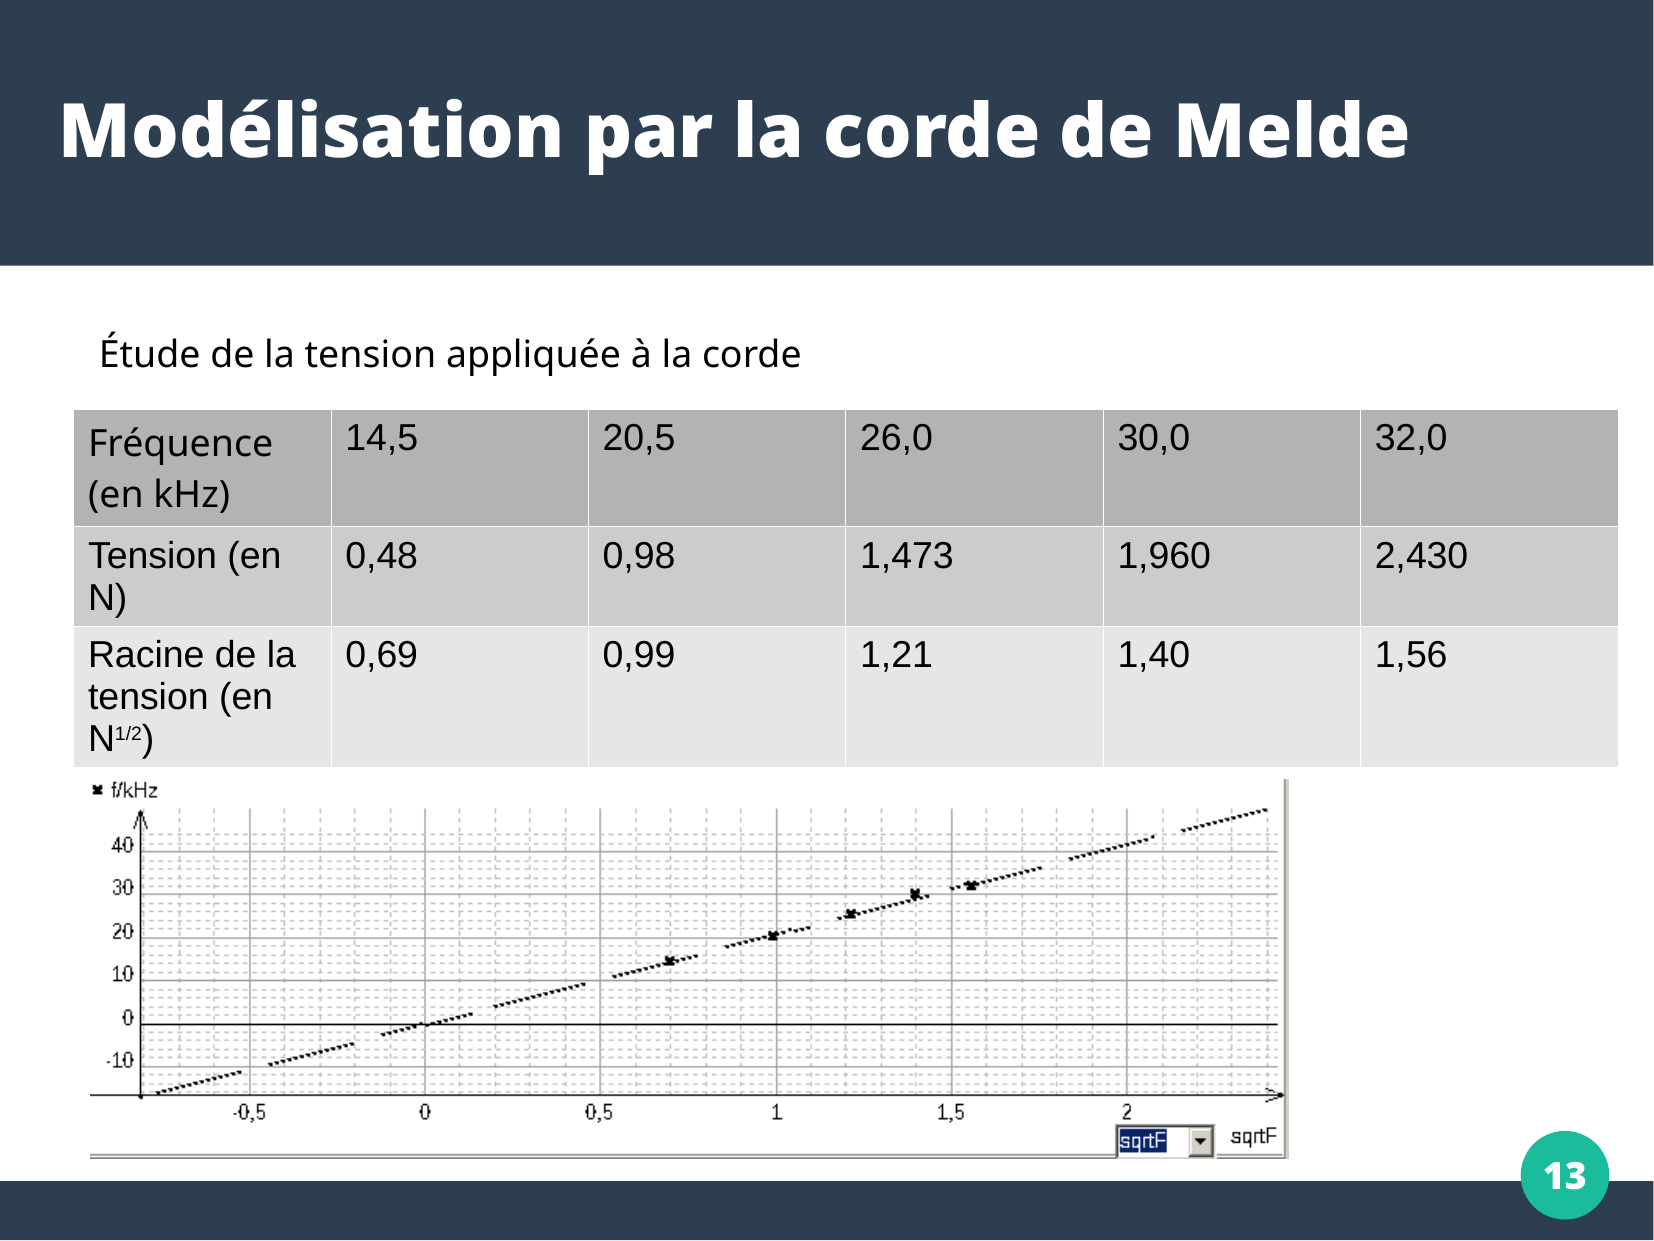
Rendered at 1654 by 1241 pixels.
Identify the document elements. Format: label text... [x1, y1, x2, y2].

table_header 30,0 [1104, 410, 1360, 526]
table_cell 0,69 [332, 627, 588, 767]
table_cell 2,430 [1361, 527, 1618, 626]
table_header 32,0 [1361, 410, 1618, 526]
table_cell Tension (en N) [74, 527, 331, 626]
table_header 26,0 [846, 410, 1103, 526]
table_cell 1,960 [1104, 527, 1360, 626]
table_cell 1,473 [846, 527, 1103, 626]
text_box Étude de la tension appliquée à la corde [84, 320, 910, 379]
table_cell 0,48 [332, 527, 588, 626]
title Modélisation par la corde de Melde [59, 49, 1595, 207]
table_cell 0,98 [589, 527, 845, 626]
table_cell Racine de la tension (en N1/2) [74, 627, 331, 767]
picture [90, 779, 1289, 1159]
table_cell 1,56 [1361, 627, 1618, 767]
table_header 14,5 [332, 410, 588, 526]
table_header 20,5 [589, 410, 845, 526]
table_cell 1,40 [1104, 627, 1360, 767]
table_header Fréquence (en kHz) [74, 410, 331, 526]
table_cell 0,99 [589, 627, 845, 767]
table_cell 1,21 [846, 627, 1103, 767]
